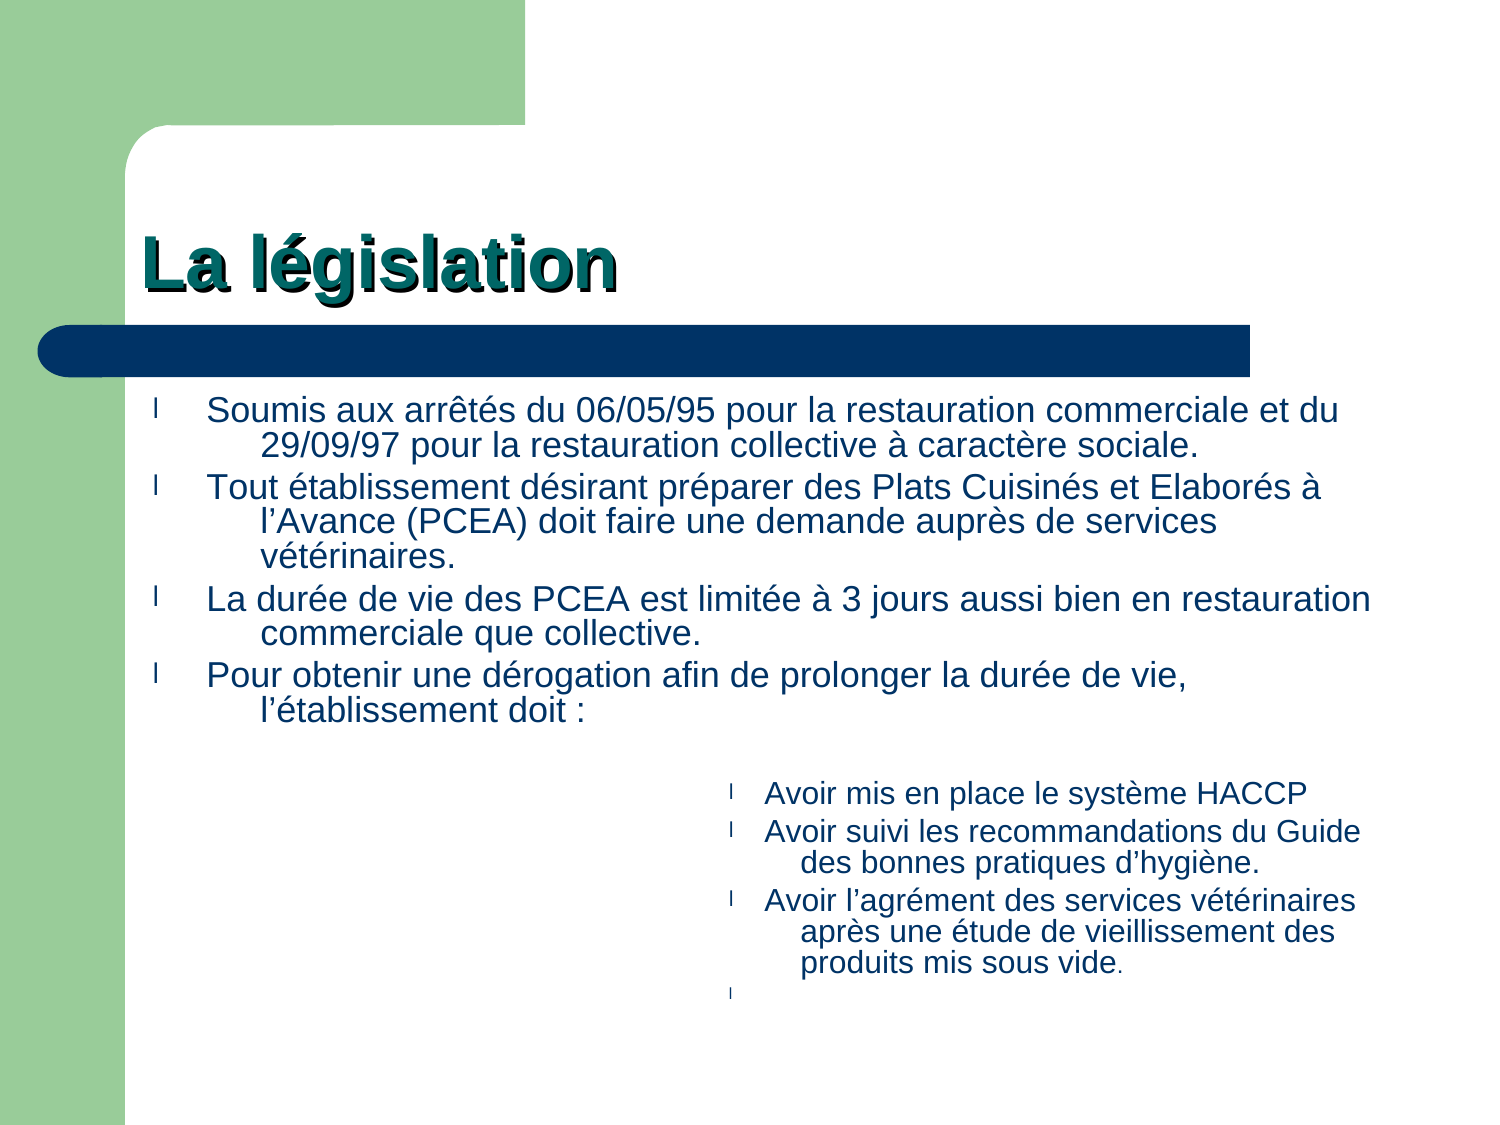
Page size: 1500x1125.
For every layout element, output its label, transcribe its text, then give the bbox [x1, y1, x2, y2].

list Soumis aux arrêtés du 06/05/95 pour la restauration commerciale et du 29/09/97 pour la restauration collective à caractère sociale. Tout établissement désirant préparer des Plats Cuisinés et Elaborés à l’Avance (PCEA) doit faire une demande auprès de services vétérinaires. La durée de vie des PCEA est limitée à 3 jours aussi bien en restauration commerciale que collective. Pour obtenir une dérogation afin de prolonger la durée de vie, l’établissement doit : Avoir mis en place le système HACCP Avoir suivi les recommandations du Guide des bonnes pratiques d’hygiène. Avoir l’agrément des services vétérinaires après une étude de vieillissement des produits mis sous vide. [137, 387, 1400, 999]
title La législation [125, 125, 1426, 313]
